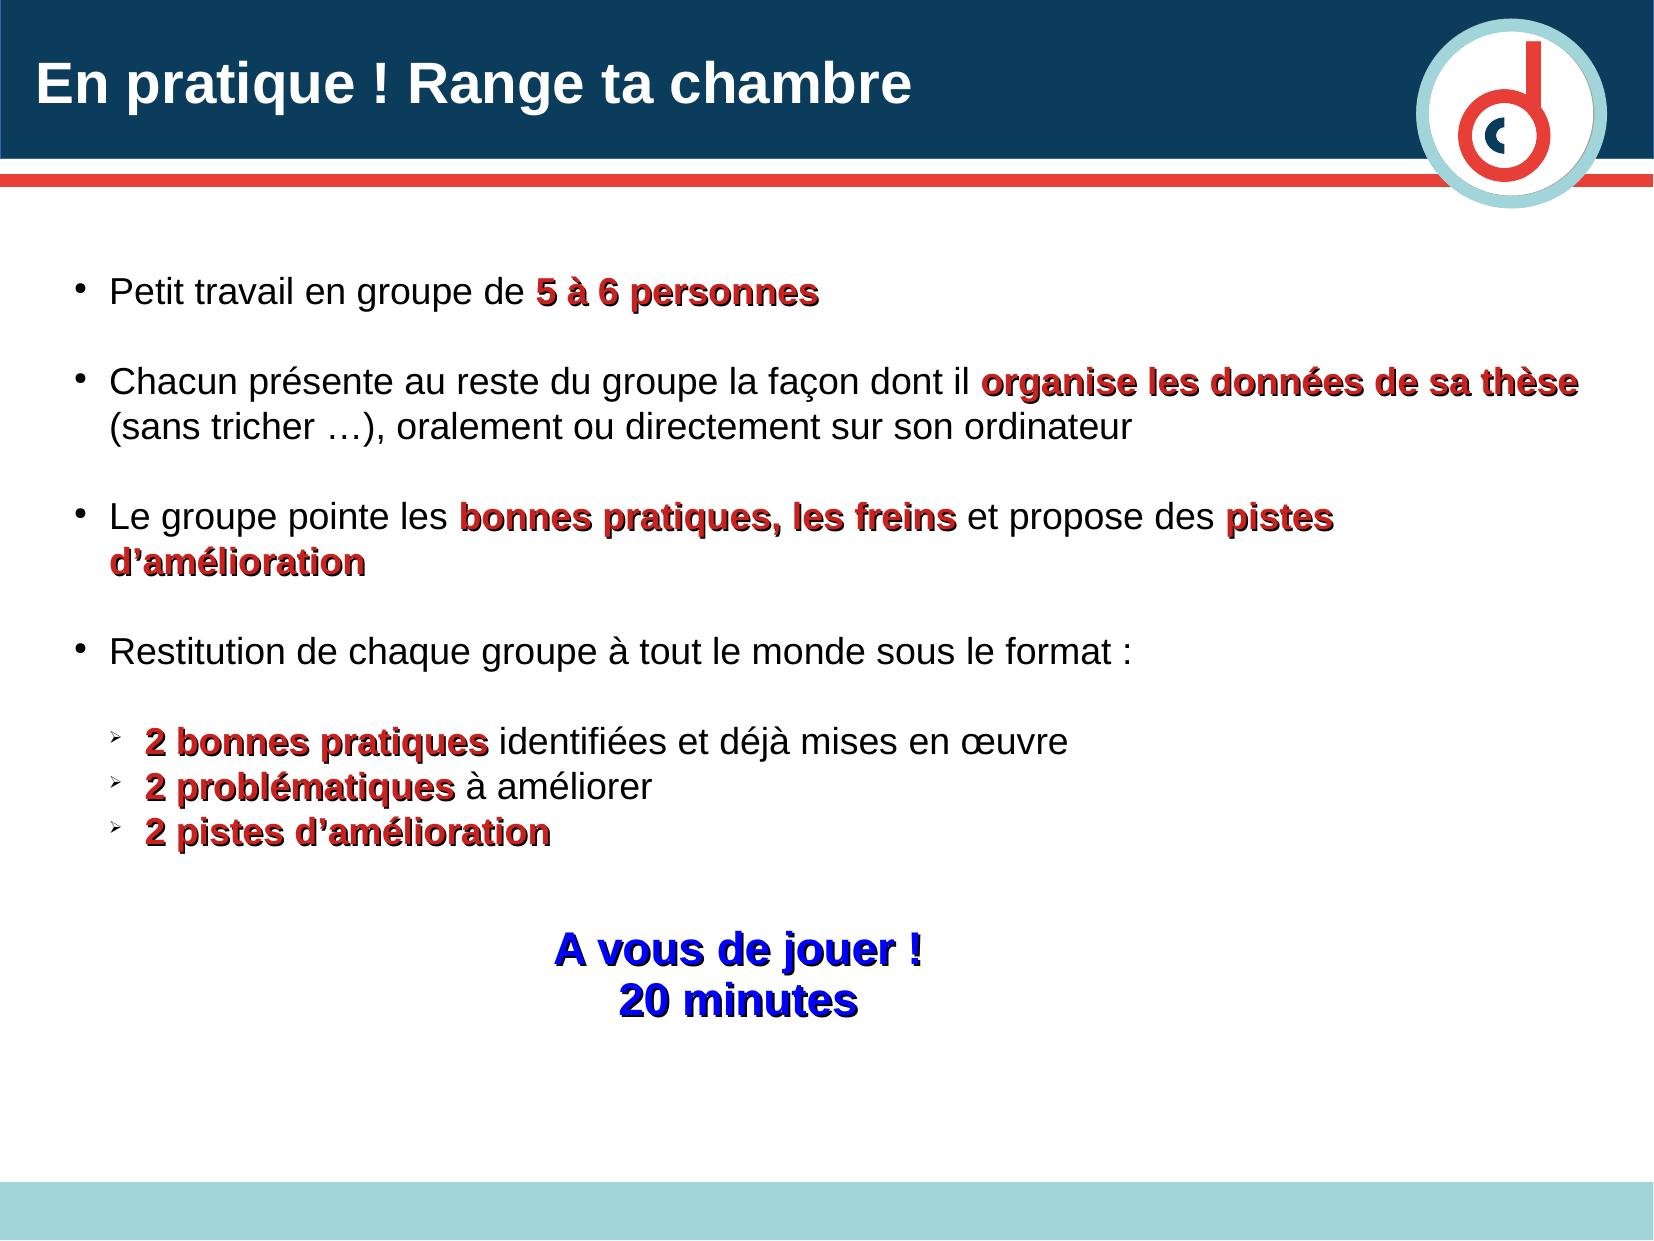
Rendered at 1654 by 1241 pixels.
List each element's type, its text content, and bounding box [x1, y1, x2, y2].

title En pratique ! Range ta chambre [35, 11, 1429, 159]
text_box A vous de jouer ! 20 minutes [383, 915, 1093, 1033]
text_box Petit travail en groupe de 5 à 6 personnes Chacun présente au reste du groupe la façon dont il organise les données de sa thèse (sans tricher …), oralement ou directement sur son ordinateur Le groupe pointe les bonnes pratiques, les freins et propose des pistes d’amélioration Restitution de chaque groupe à tout le monde sous le format : 2 bonnes pratiques identifiées et déjà mises en œuvre 2 problématiques à améliorer 2 pistes d’amélioration [58, 259, 1595, 940]
